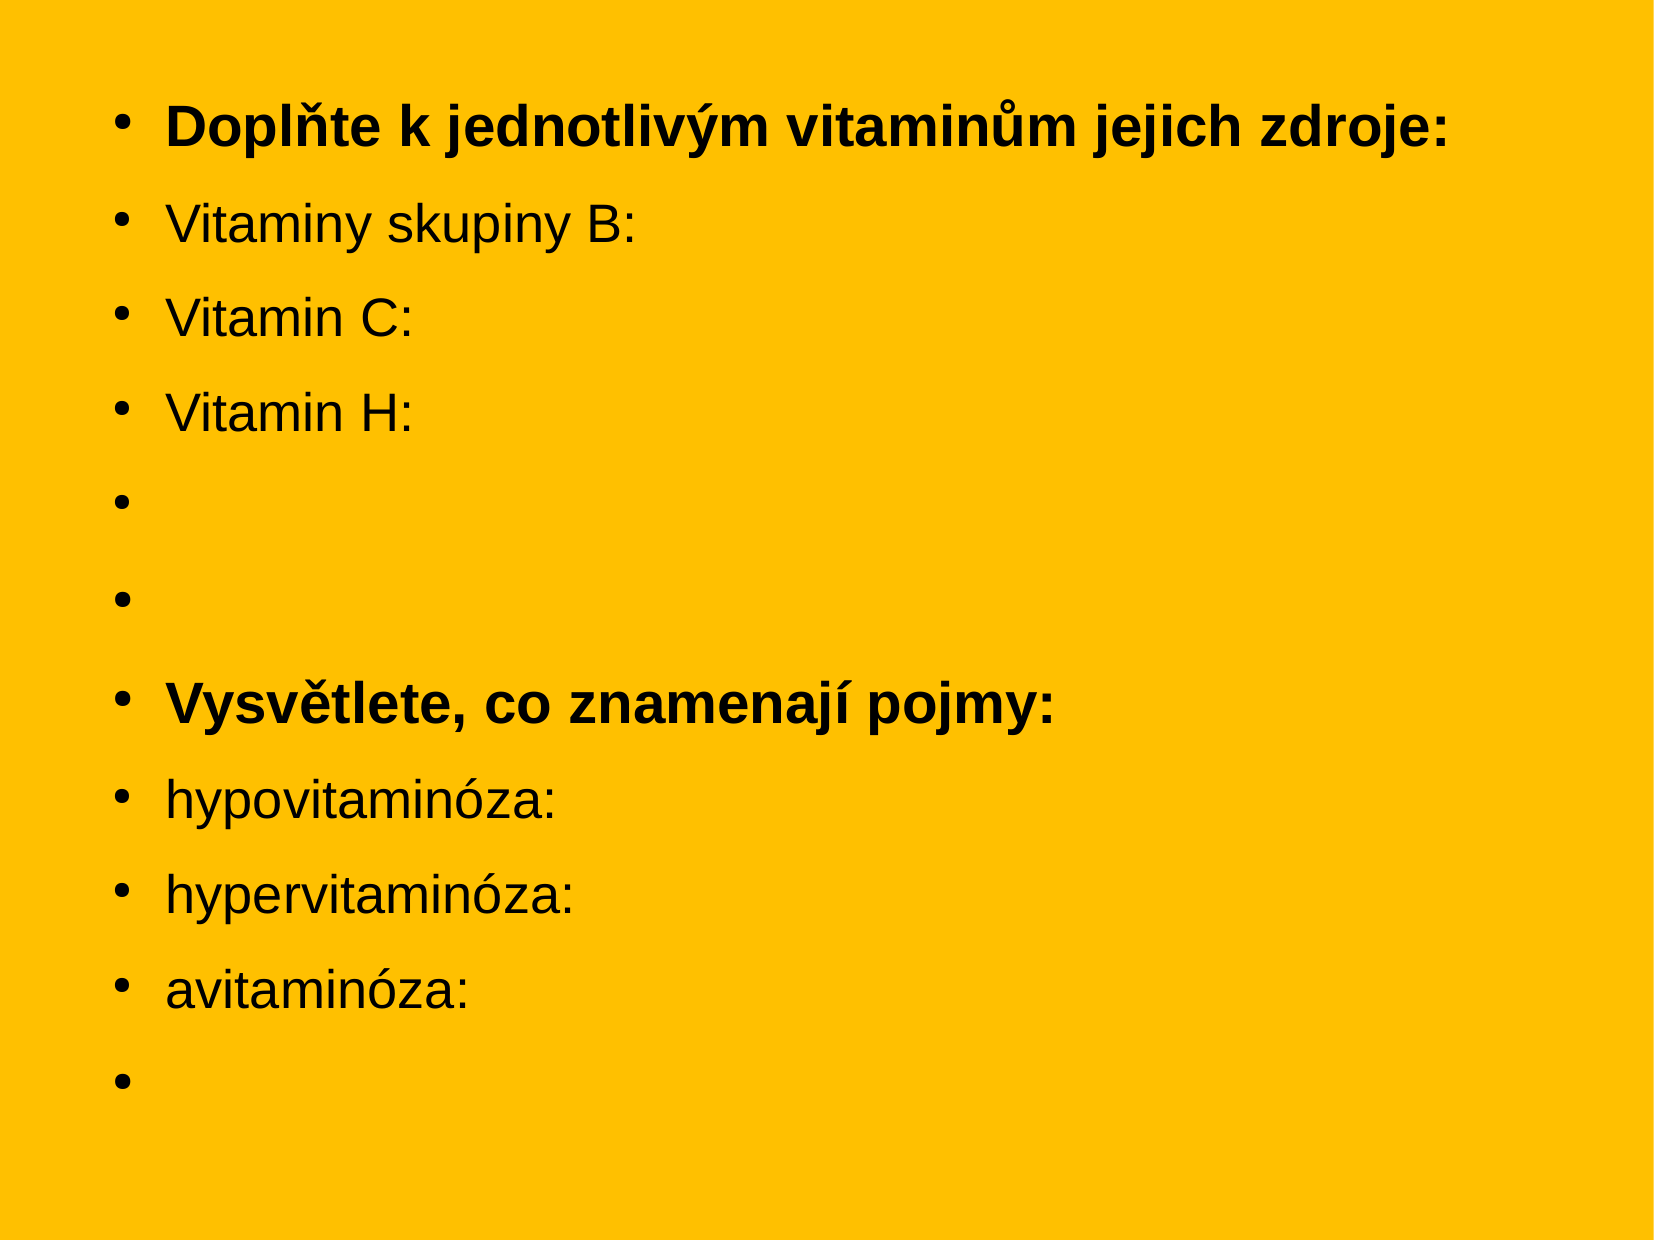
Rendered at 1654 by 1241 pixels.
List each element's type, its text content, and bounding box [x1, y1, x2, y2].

list Doplňte k jednotlivým vitaminům jejich zdroje: Vitaminy skupiny B: Vitamin C: Vitamin H: Vysvětlete, co znamenají pojmy: hypovitaminóza: hypervitaminóza: avitaminóza: [76, 88, 1565, 1072]
